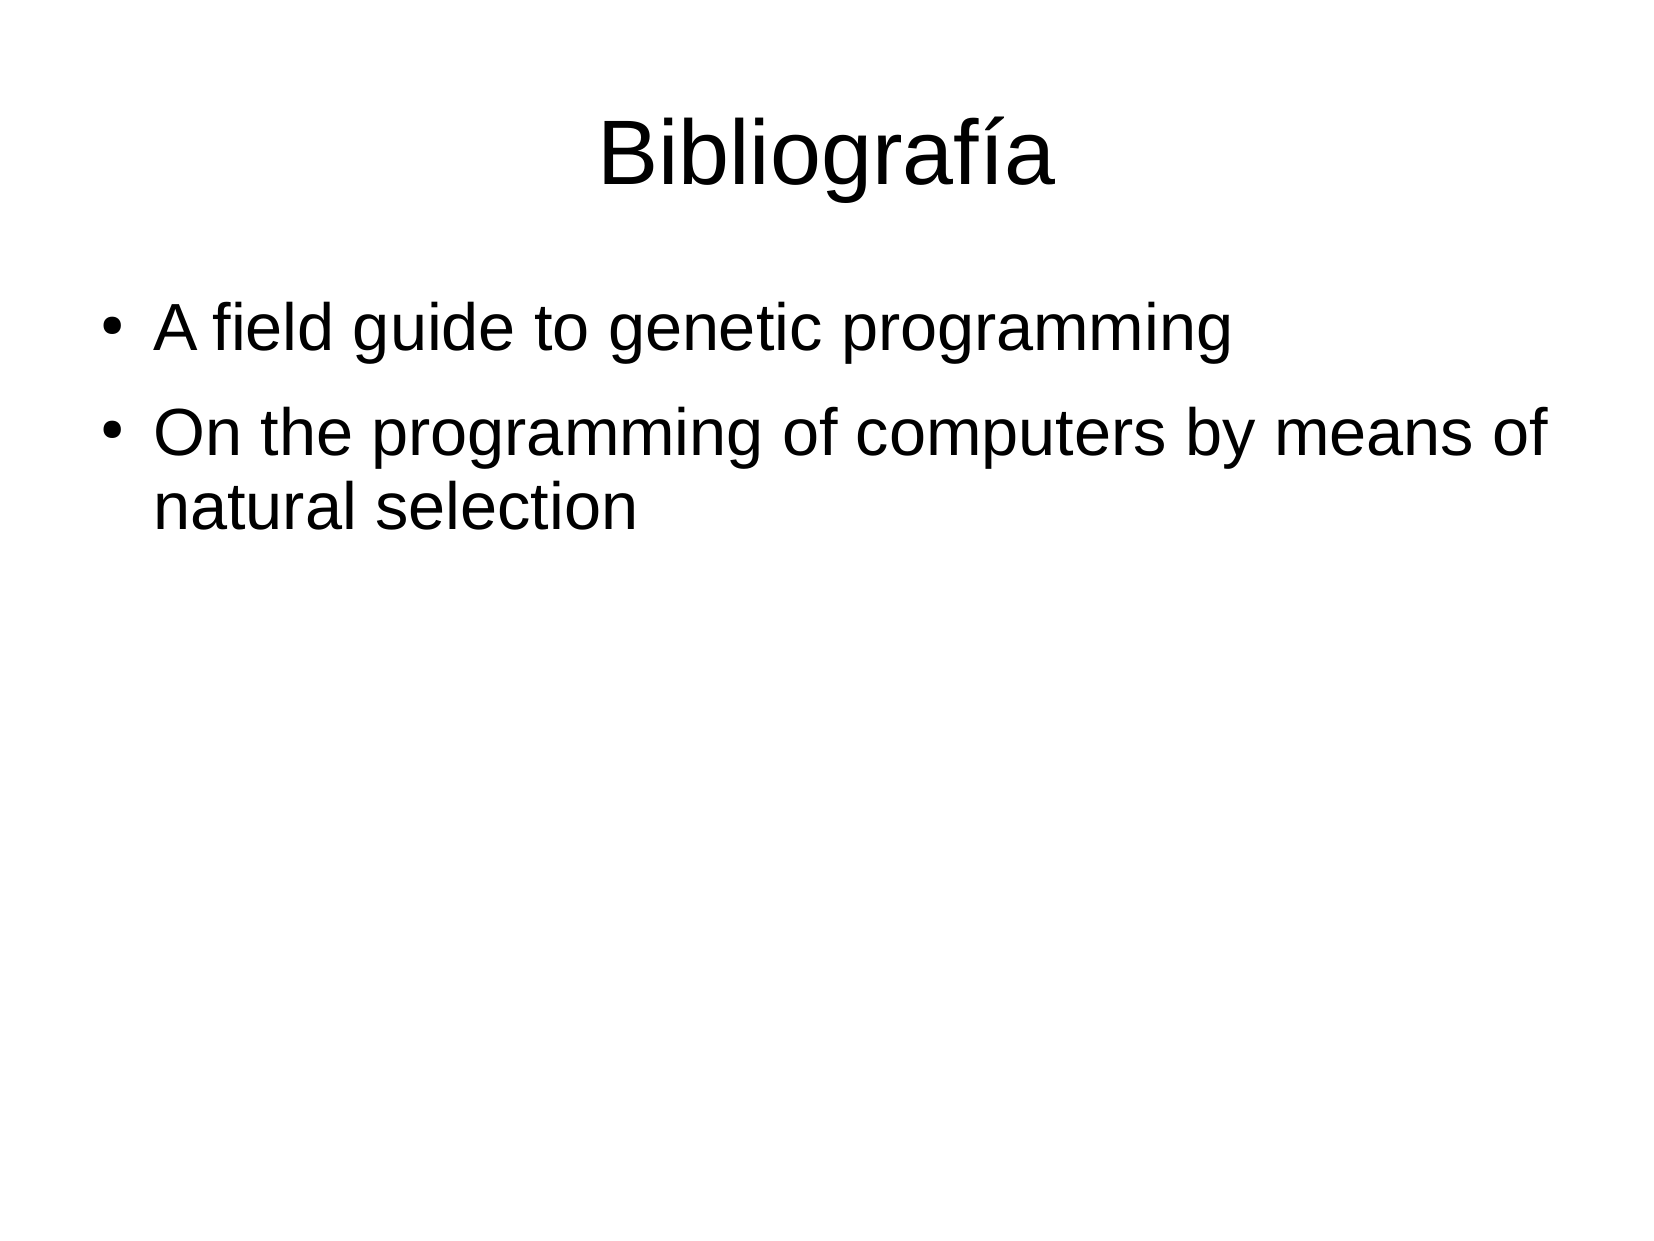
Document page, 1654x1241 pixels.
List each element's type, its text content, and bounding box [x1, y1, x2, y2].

title Bibliografía [82, 49, 1571, 257]
list A field guide to genetic programming On the programming of computers by means of natural selection [82, 290, 1571, 1010]
